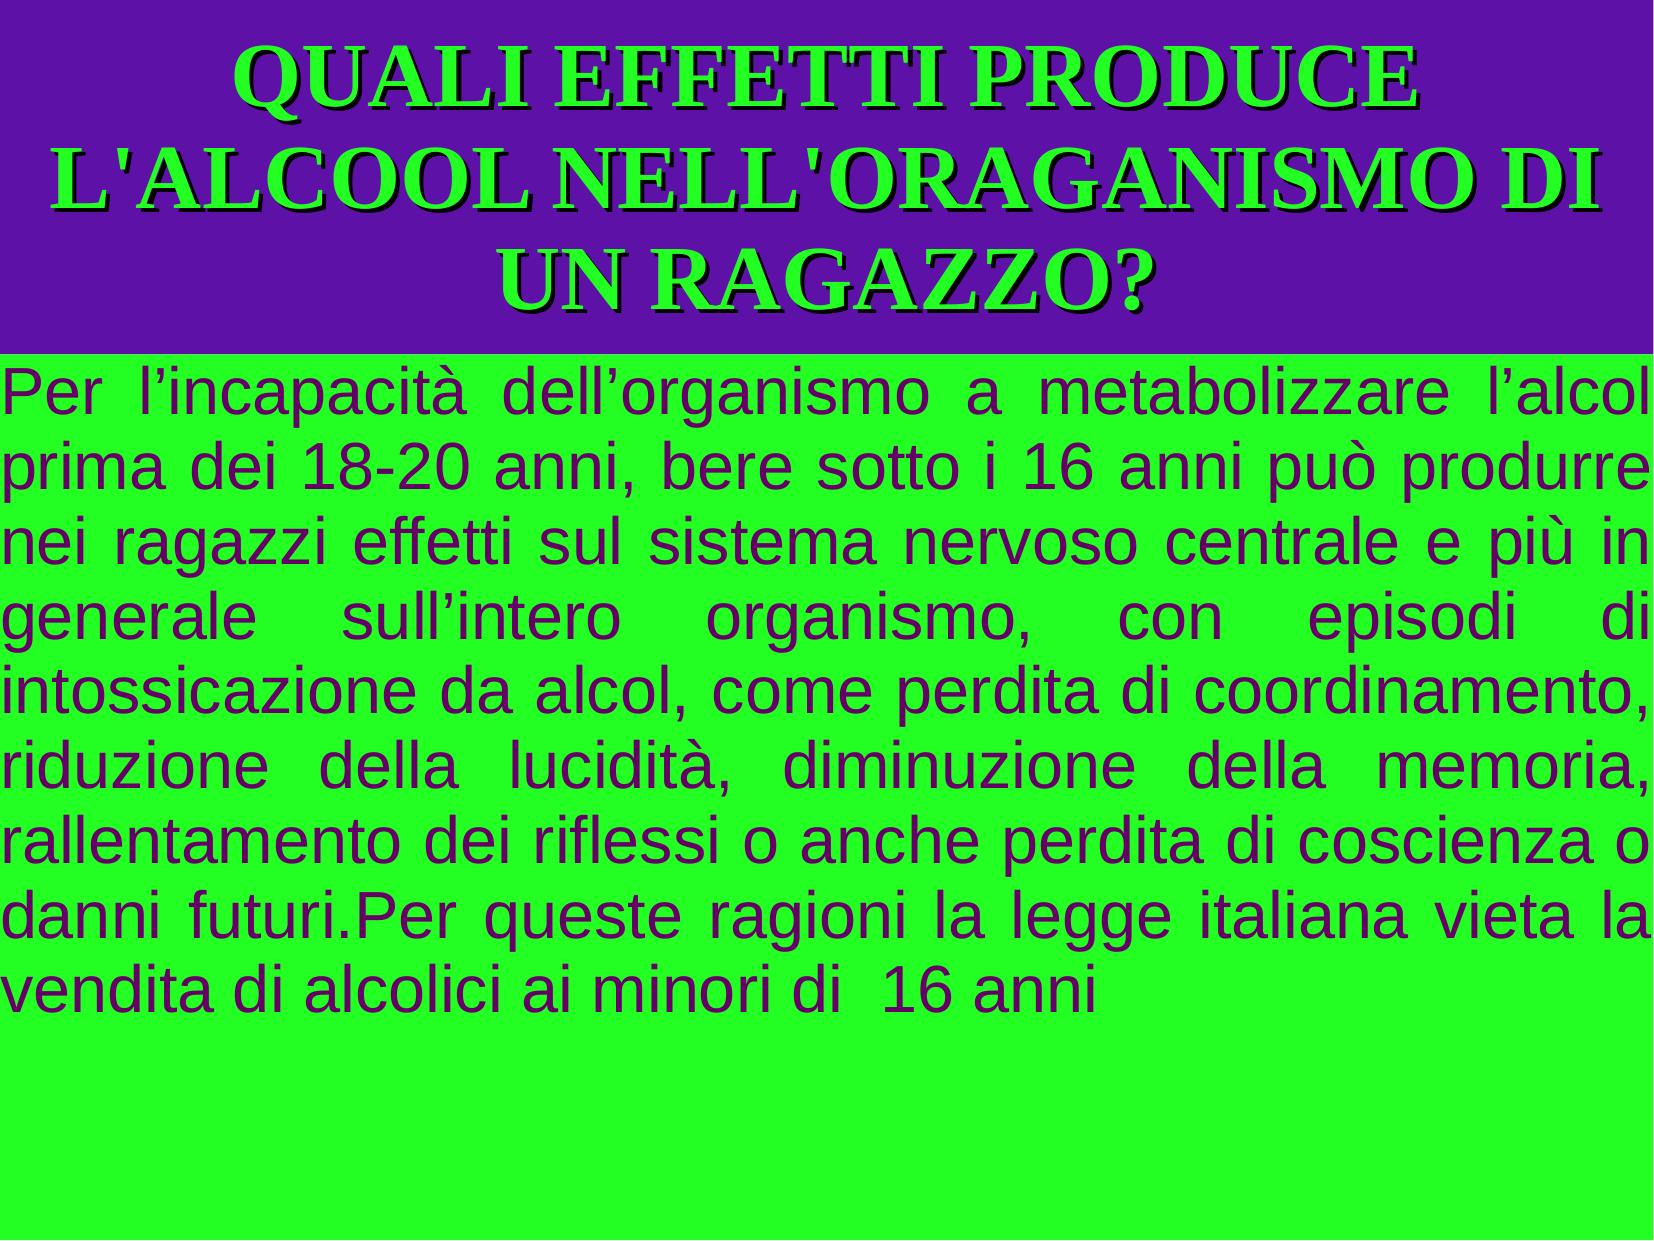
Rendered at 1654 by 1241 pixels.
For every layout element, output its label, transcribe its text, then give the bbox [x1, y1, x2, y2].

list Per l’incapacità dell’organismo a metabolizzare l’alcol prima dei 18-20 anni, bere sotto i 16 anni può produrre nei ragazzi effetti sul sistema nervoso centrale e più in generale sull’intero organismo, con episodi di intossicazione da alcol, come perdita di coordinamento, riduzione della lucidità, diminuzione della memoria, rallentamento dei riflessi o anche perdita di coscienza o danni futuri.Per queste ragioni la legge italiana vieta la vendita di alcolici ai minori di 16 anni [0, 354, 1654, 1241]
title QUALI EFFETTI PRODUCE L'ALCOOL NELL'ORAGANISMO DI UN RAGAZZO? [0, 0, 1654, 354]
